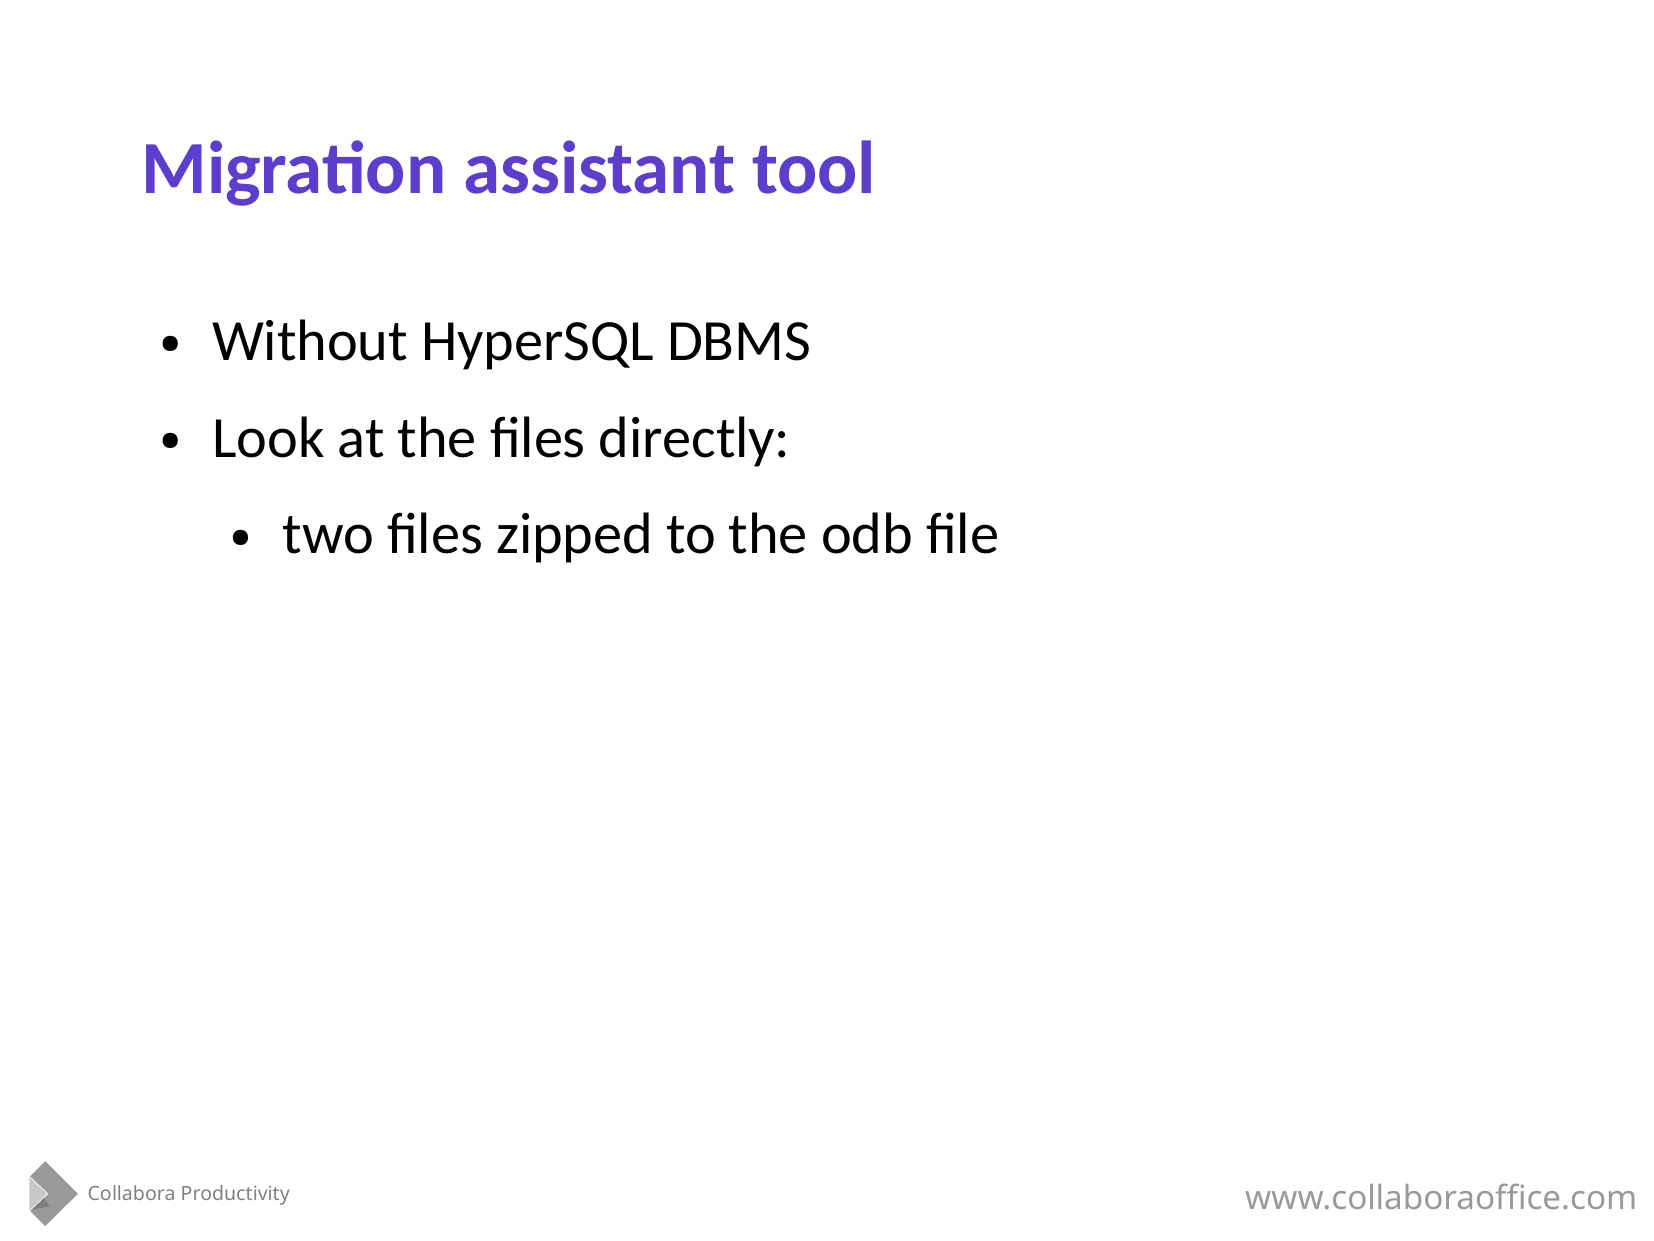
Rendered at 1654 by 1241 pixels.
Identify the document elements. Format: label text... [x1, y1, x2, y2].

list Without HyperSQL DBMS Look at the files directly: two files zipped to the odb file [141, 302, 1512, 1130]
title Migration assistant tool [141, 37, 1571, 213]
